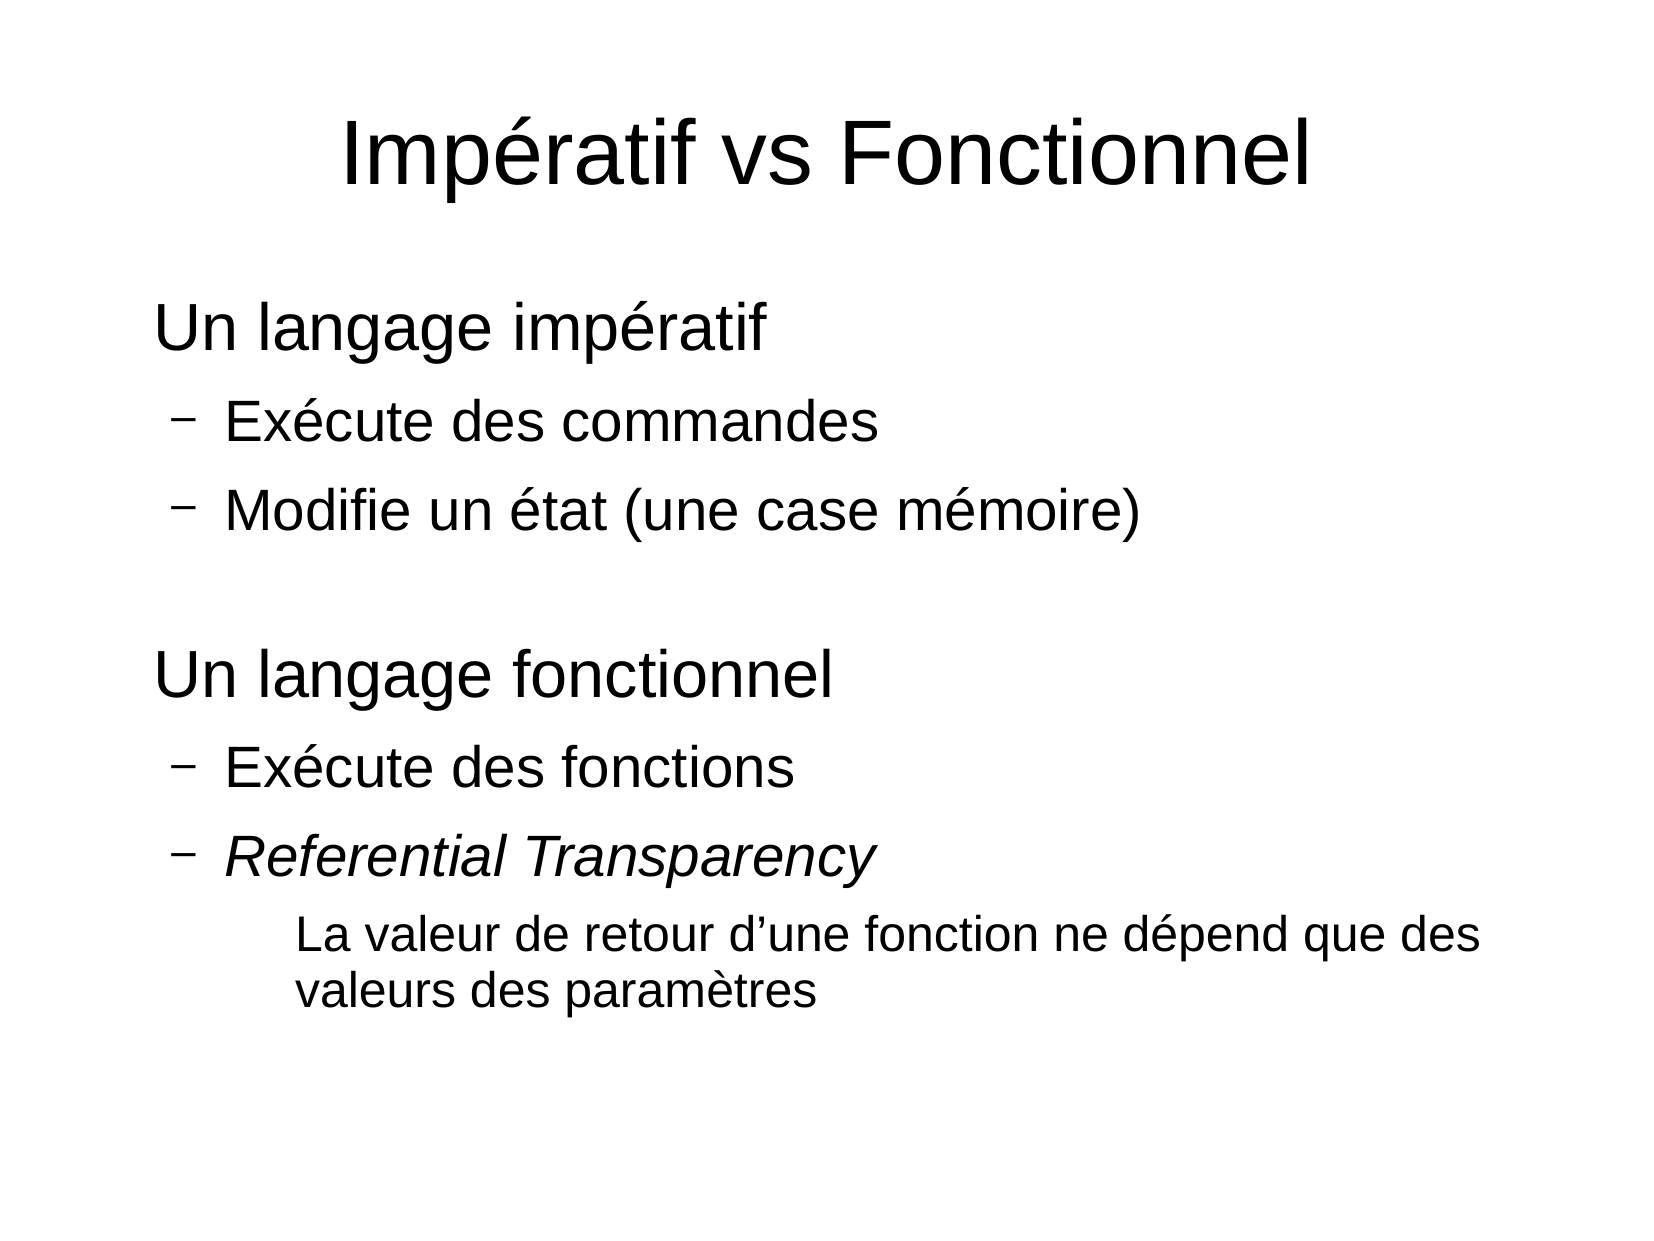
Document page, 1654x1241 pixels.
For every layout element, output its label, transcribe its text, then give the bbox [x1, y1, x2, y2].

list Un langage impératif Exécute des commandes Modifie un état (une case mémoire) Un langage fonctionnel Exécute des fonctions Referential Transparency La valeur de retour d’une fonction ne dépend que des valeurs des paramètres [82, 290, 1571, 1126]
title Impératif vs Fonctionnel [82, 49, 1571, 257]
